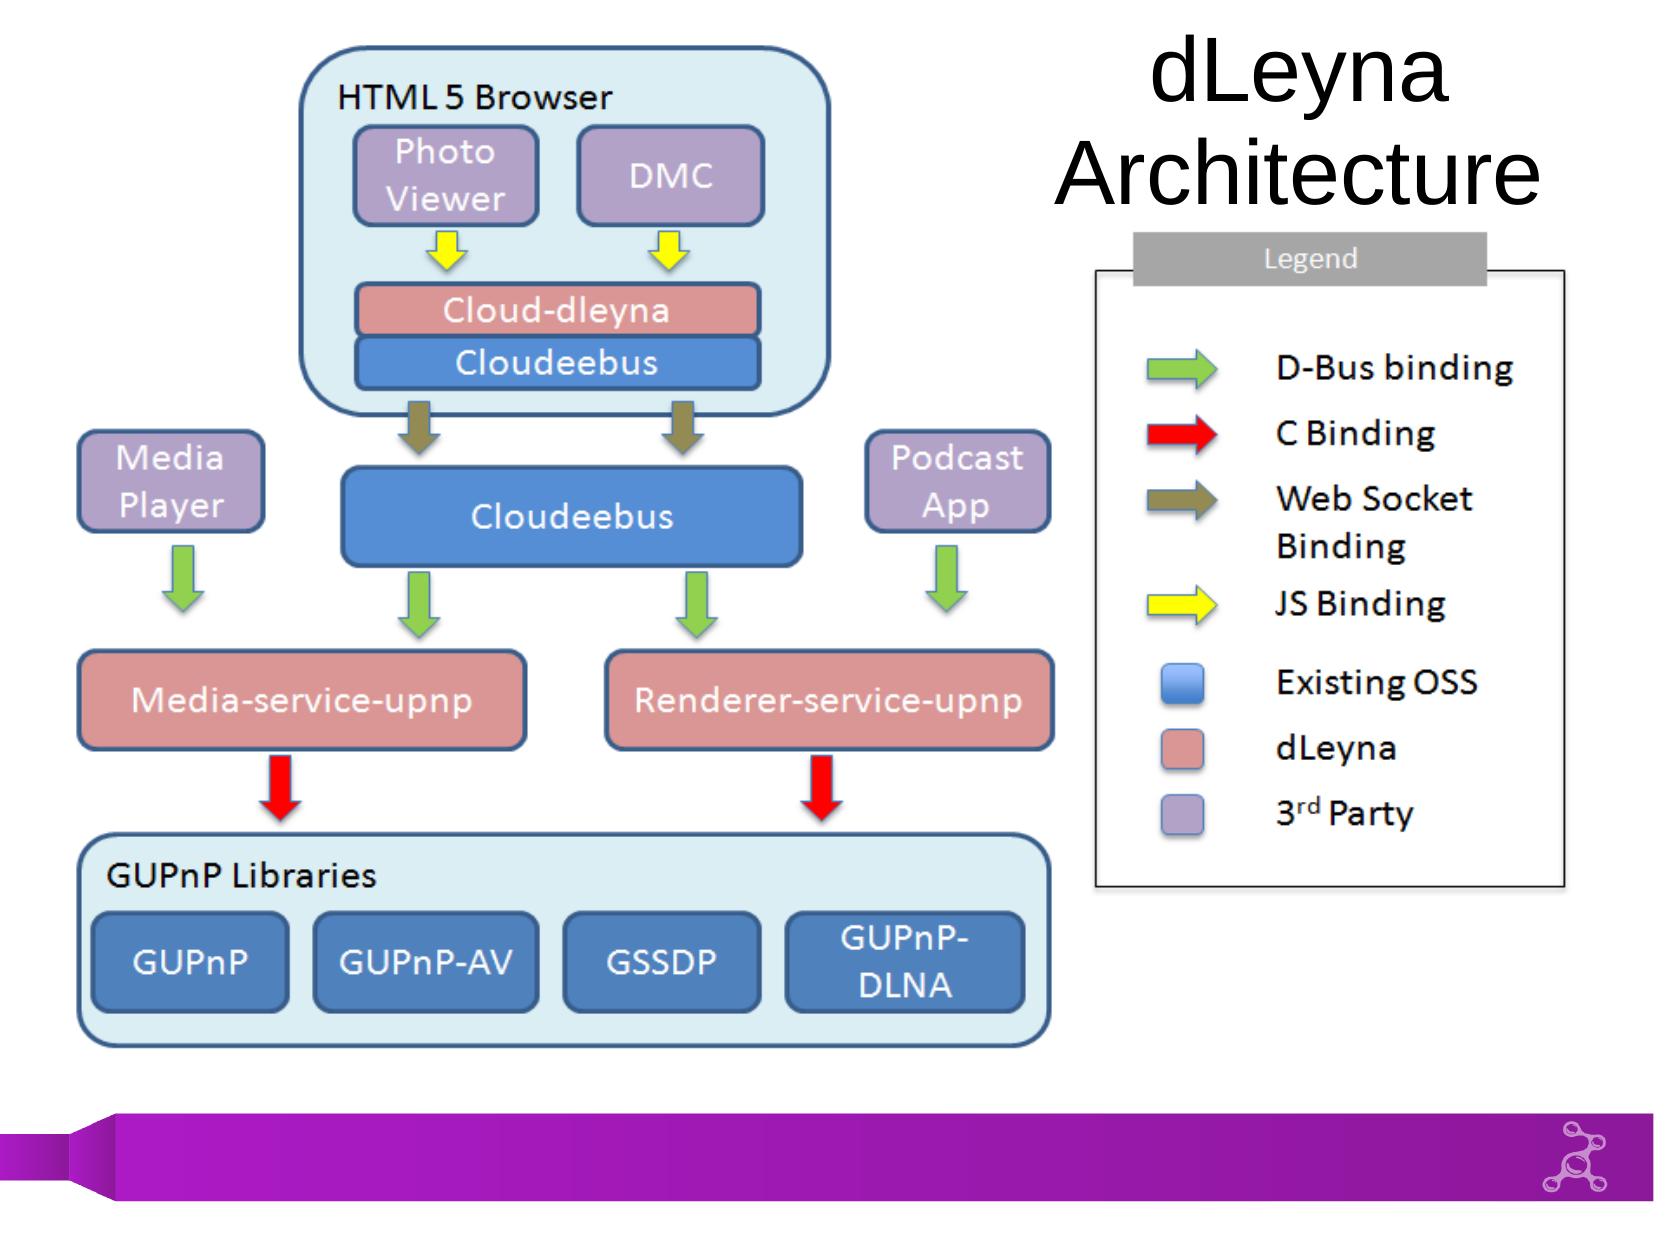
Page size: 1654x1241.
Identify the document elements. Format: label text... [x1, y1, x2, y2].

title dLeyna Architecture [994, 17, 1606, 226]
picture [0, 44, 1654, 1220]
